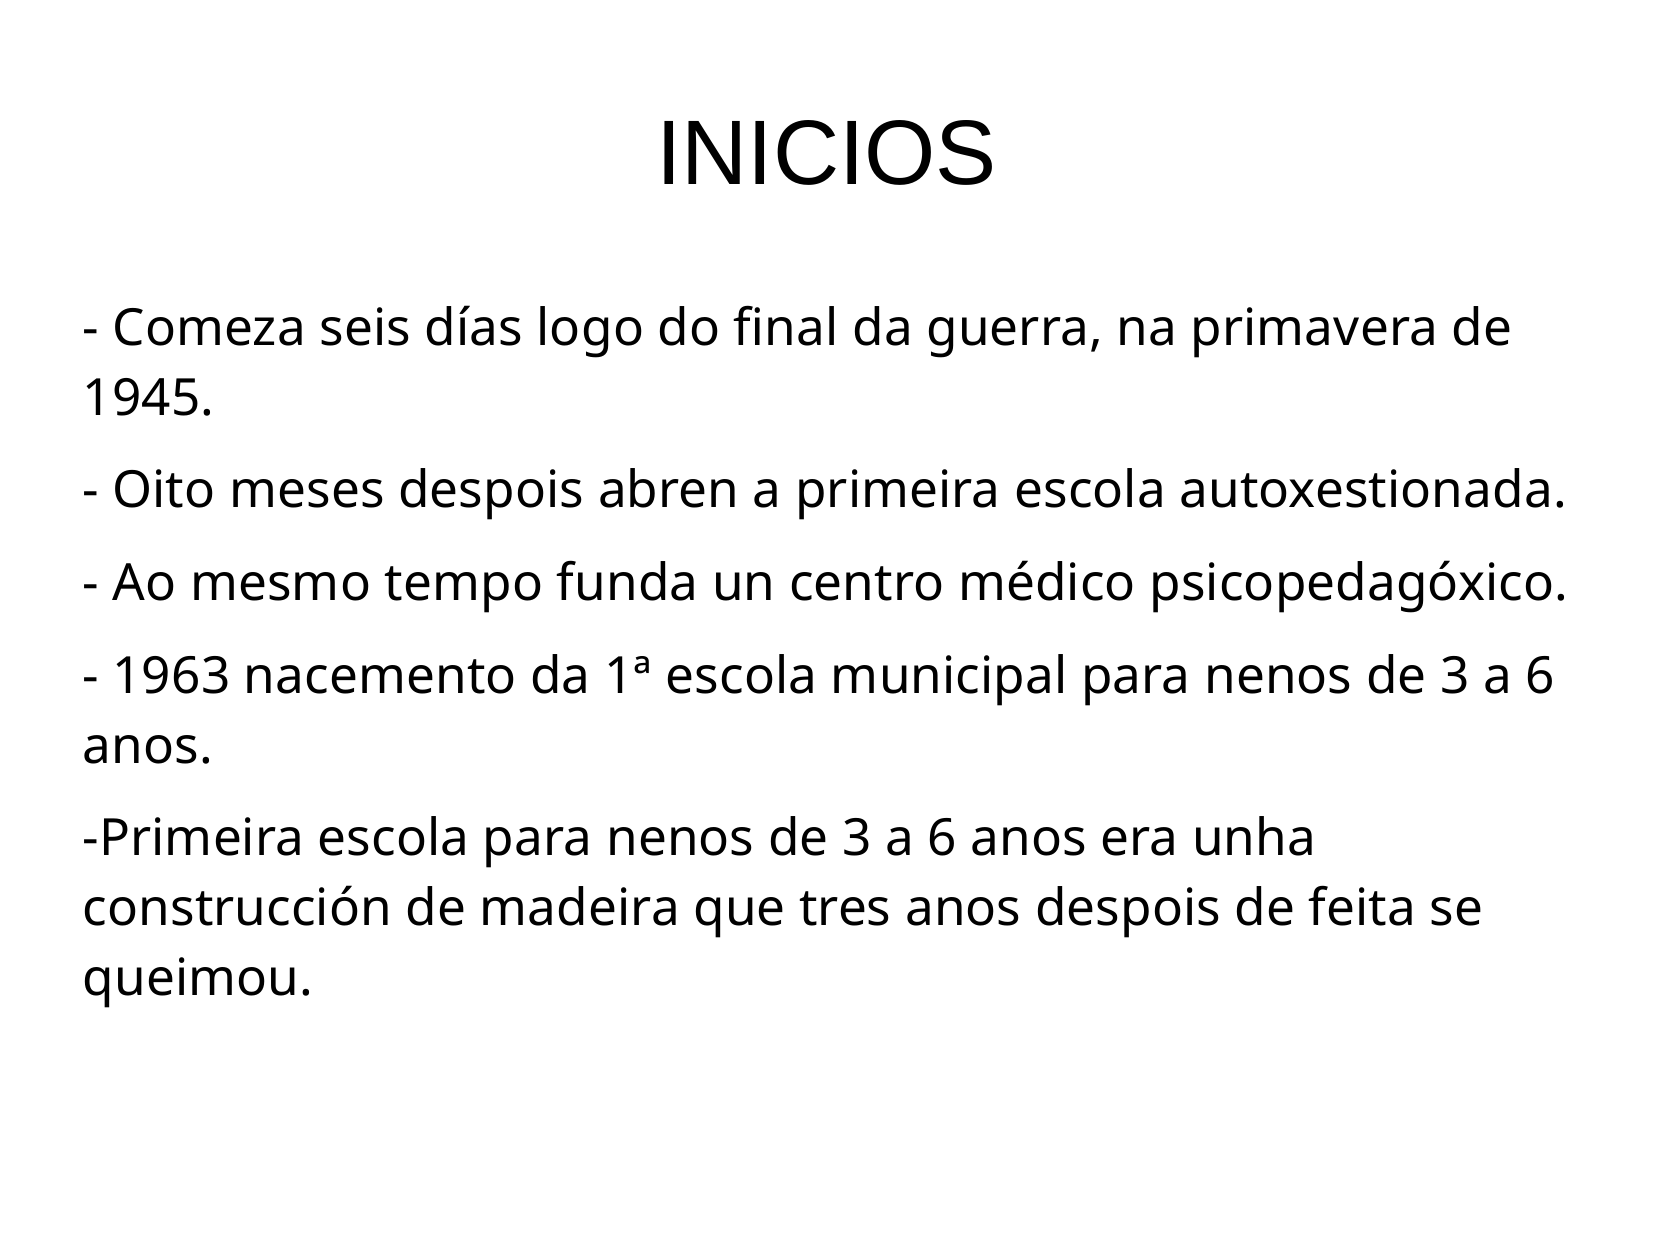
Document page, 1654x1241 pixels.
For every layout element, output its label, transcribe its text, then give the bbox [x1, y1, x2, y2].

title INICIOS [82, 49, 1571, 257]
list - Comeza seis días logo do final da guerra, na primavera de 1945. - Oito meses despois abren a primeira escola autoxestionada. - Ao mesmo tempo funda un centro médico psicopedagóxico. - 1963 nacemento da 1ª escola municipal para nenos de 3 a 6 anos. -Primeira escola para nenos de 3 a 6 anos era unha construcción de madeira que tres anos despois de feita se queimou. [82, 290, 1571, 1152]
